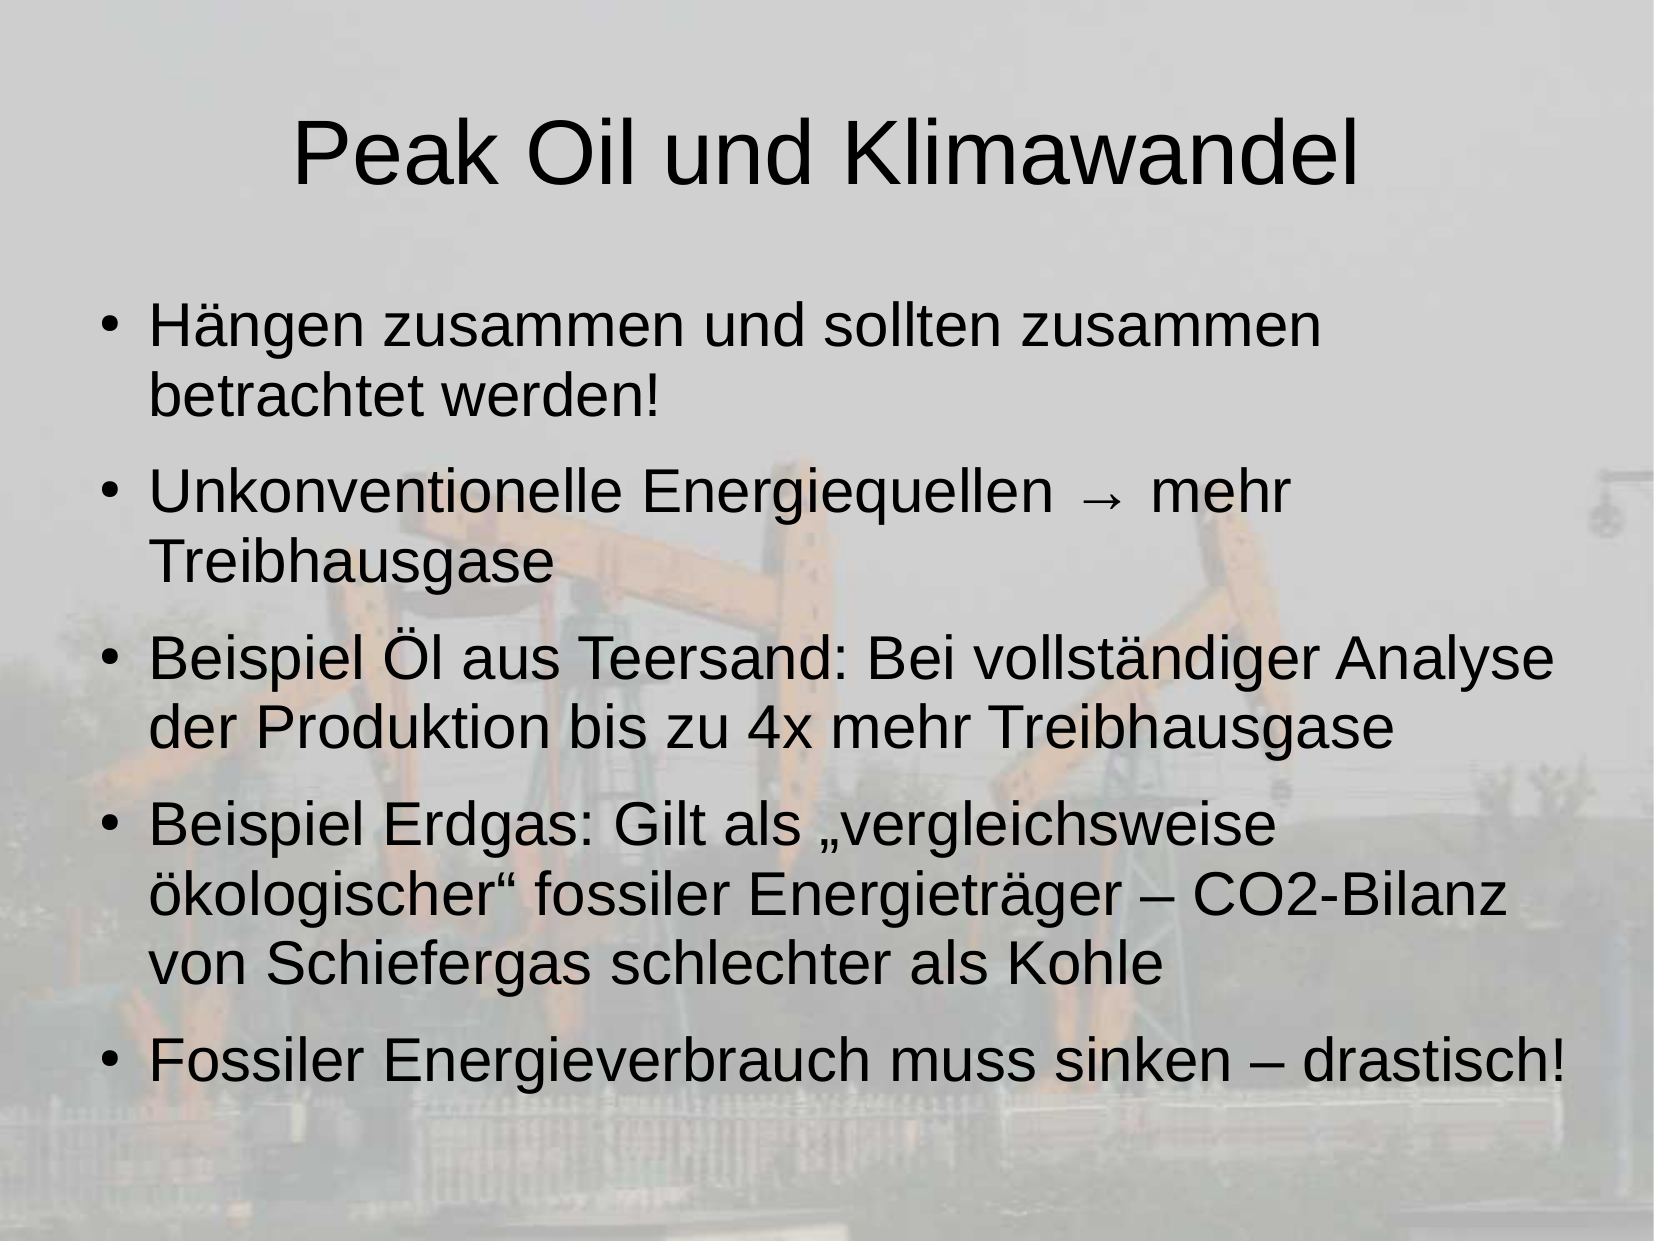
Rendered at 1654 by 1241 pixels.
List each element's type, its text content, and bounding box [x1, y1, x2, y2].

picture [0, 0, 1654, 1241]
list Hängen zusammen und sollten zusammen betrachtet werden! Unkonventionelle Energiequellen → mehr Treibhausgase Beispiel Öl aus Teersand: Bei vollständiger Analyse der Produktion bis zu 4x mehr Treibhausgase Beispiel Erdgas: Gilt als „vergleichsweise ökologischer“ fossiler Energieträger – CO2-Bilanz von Schiefergas schlechter als Kohle Fossiler Energieverbrauch muss sinken – drastisch! [82, 290, 1571, 1109]
title Peak Oil und Klimawandel [82, 49, 1571, 257]
